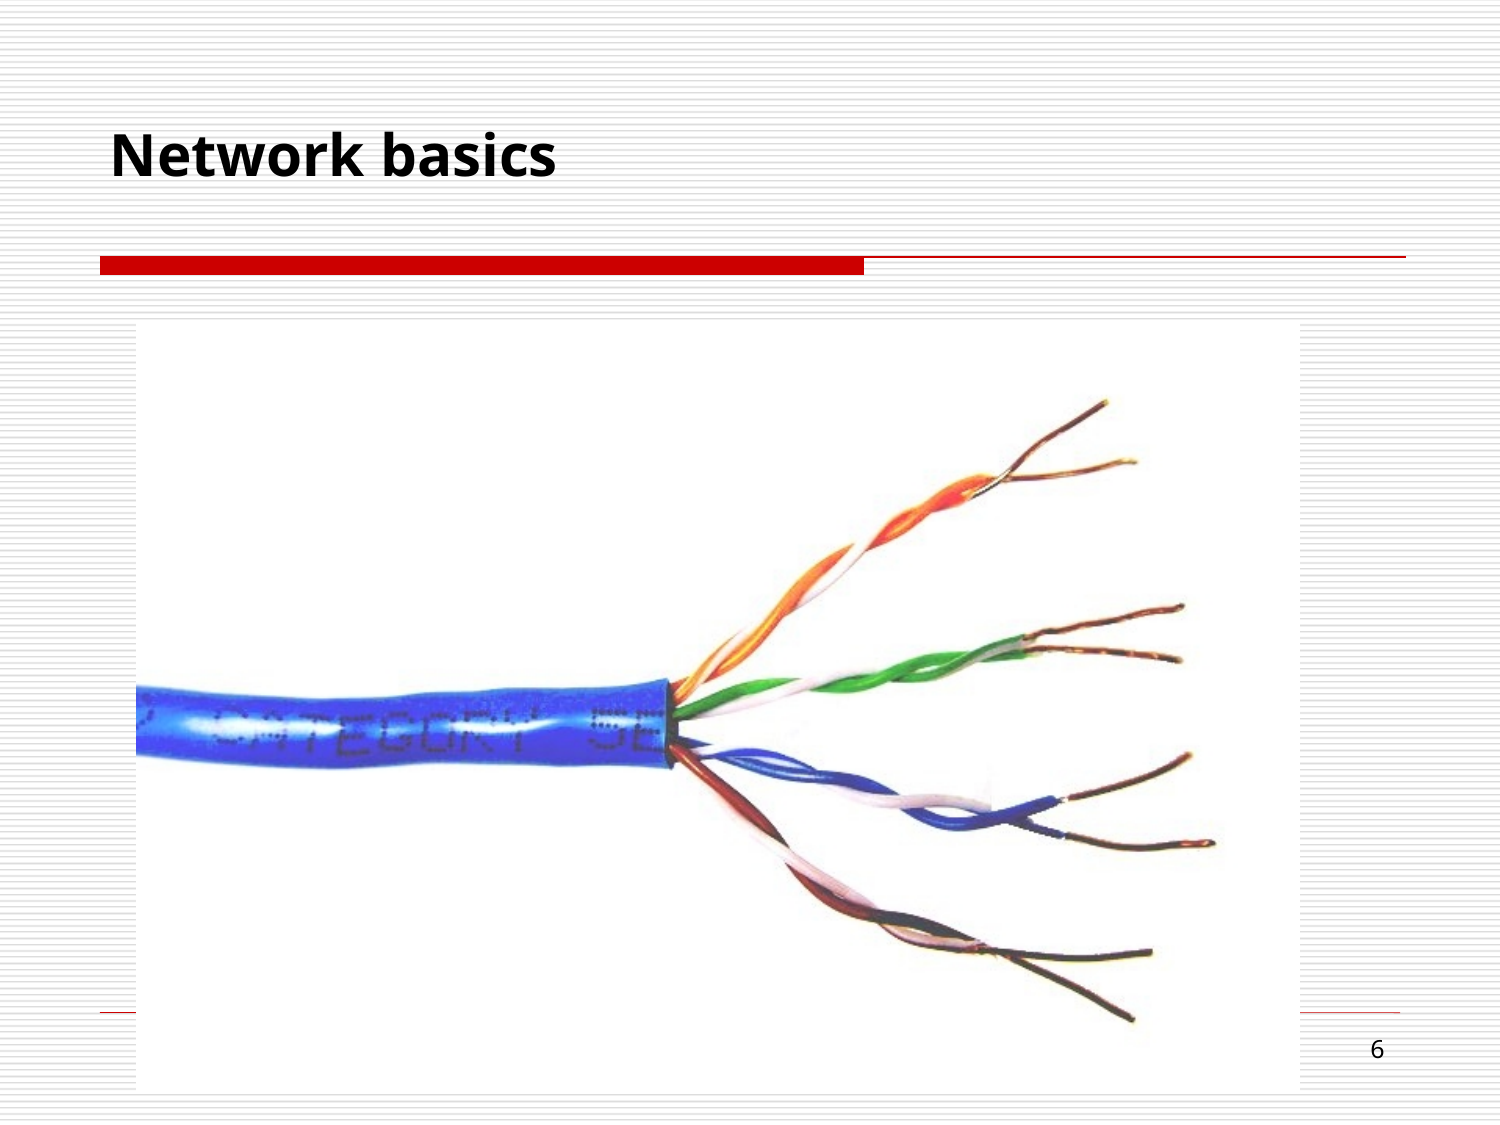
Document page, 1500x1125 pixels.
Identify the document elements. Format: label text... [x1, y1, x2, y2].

title Network basics [95, 57, 1371, 201]
picture [0, 0, 1500, 1125]
